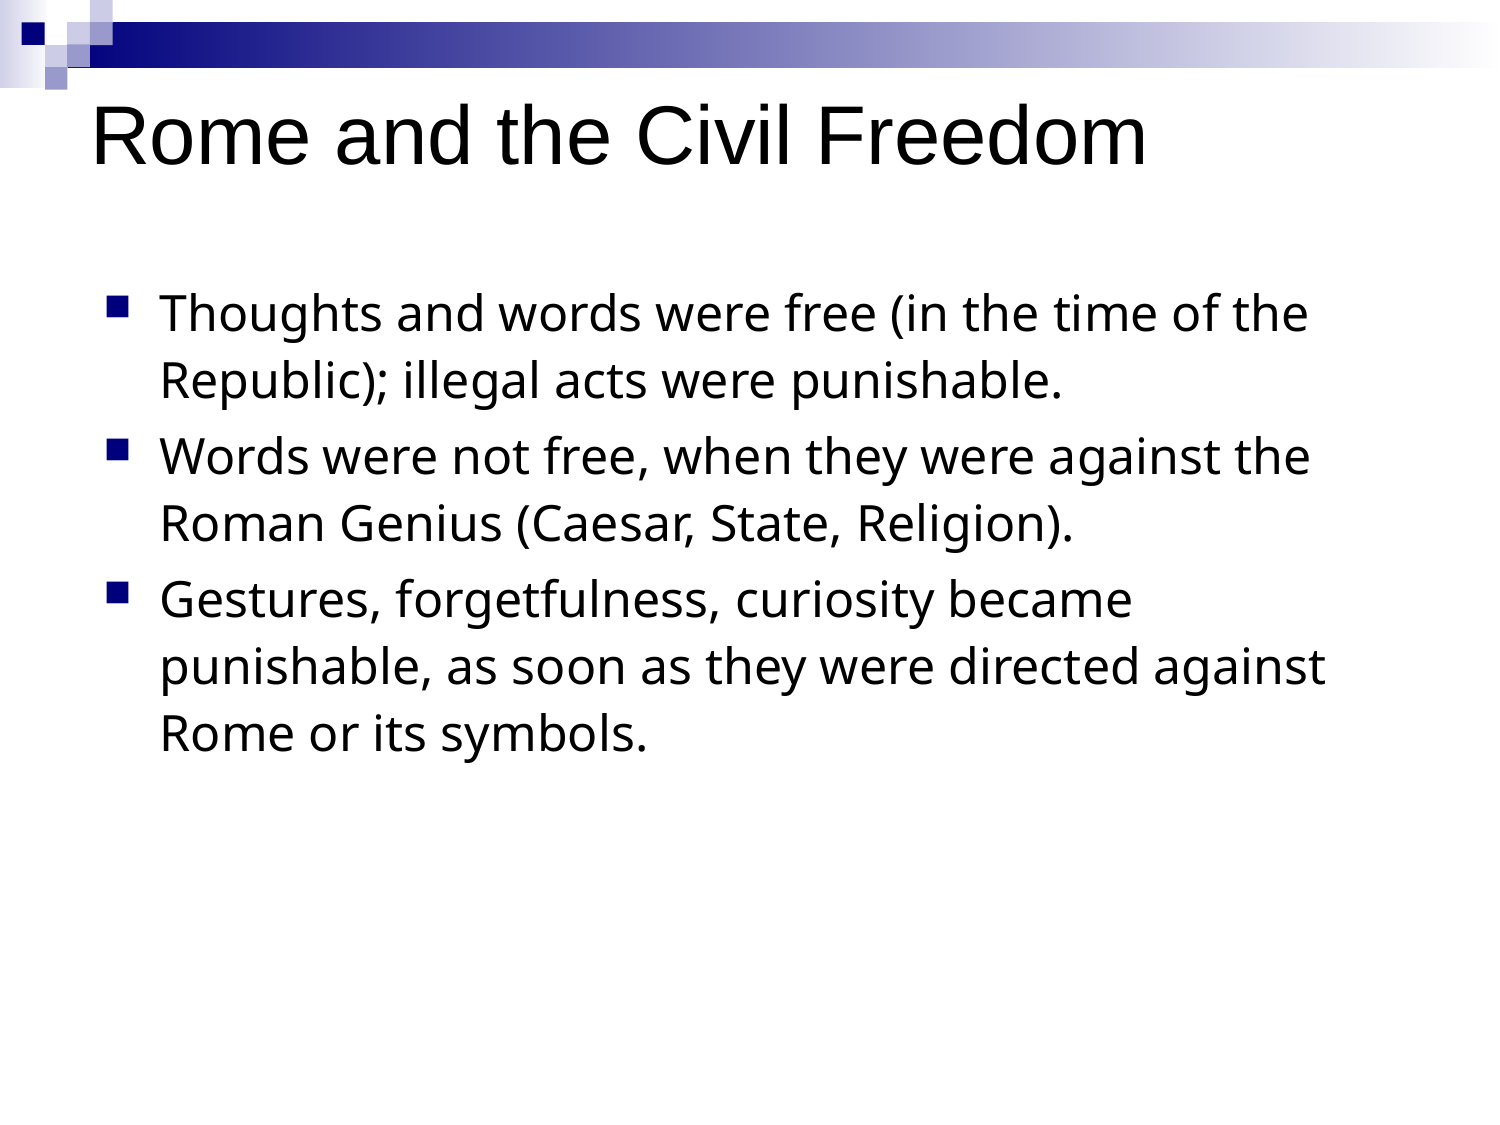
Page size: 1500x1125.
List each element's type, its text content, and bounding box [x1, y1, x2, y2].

list Thoughts and words were free (in the time of the Republic); illegal acts were punishable. Words were not free, when they were against the Roman Genius (Caesar, State, Religion). Gestures, forgetfulness, curiosity became punishable, as soon as they were directed against Rome or its symbols. [88, 267, 1412, 905]
title Rome and the Civil Freedom [75, 54, 1425, 209]
